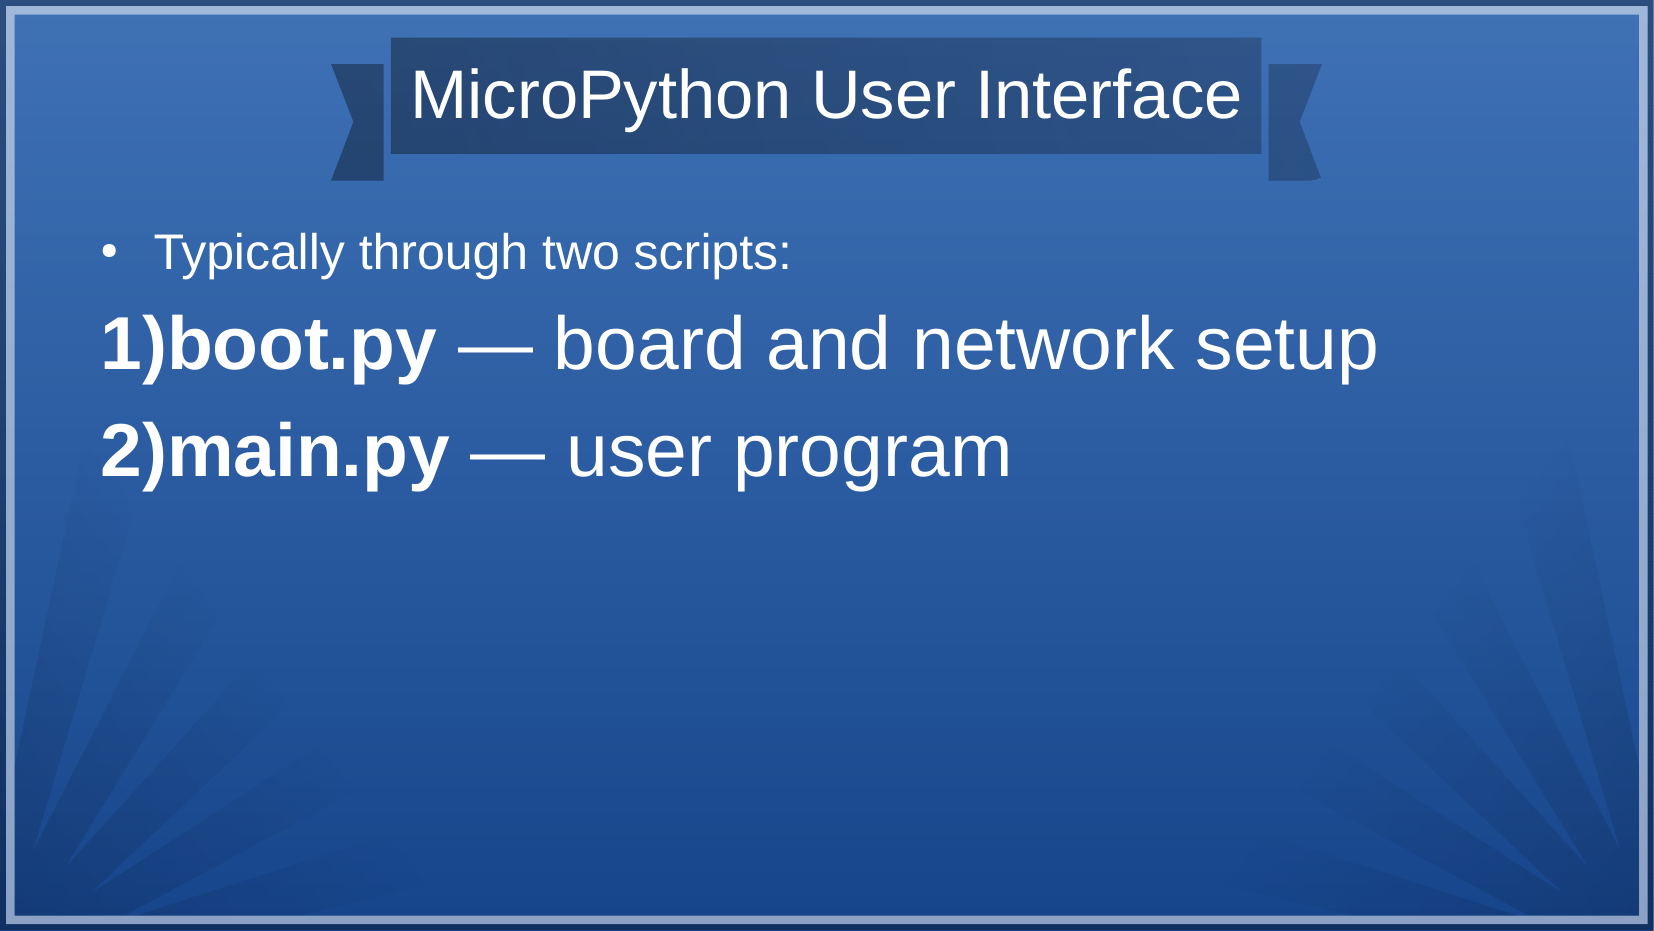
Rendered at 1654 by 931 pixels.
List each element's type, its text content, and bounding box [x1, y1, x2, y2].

list Typically through two scripts: boot.py — board and network setup main.py — user program [82, 224, 1571, 848]
title MicroPython User Interface [389, 35, 1264, 154]
